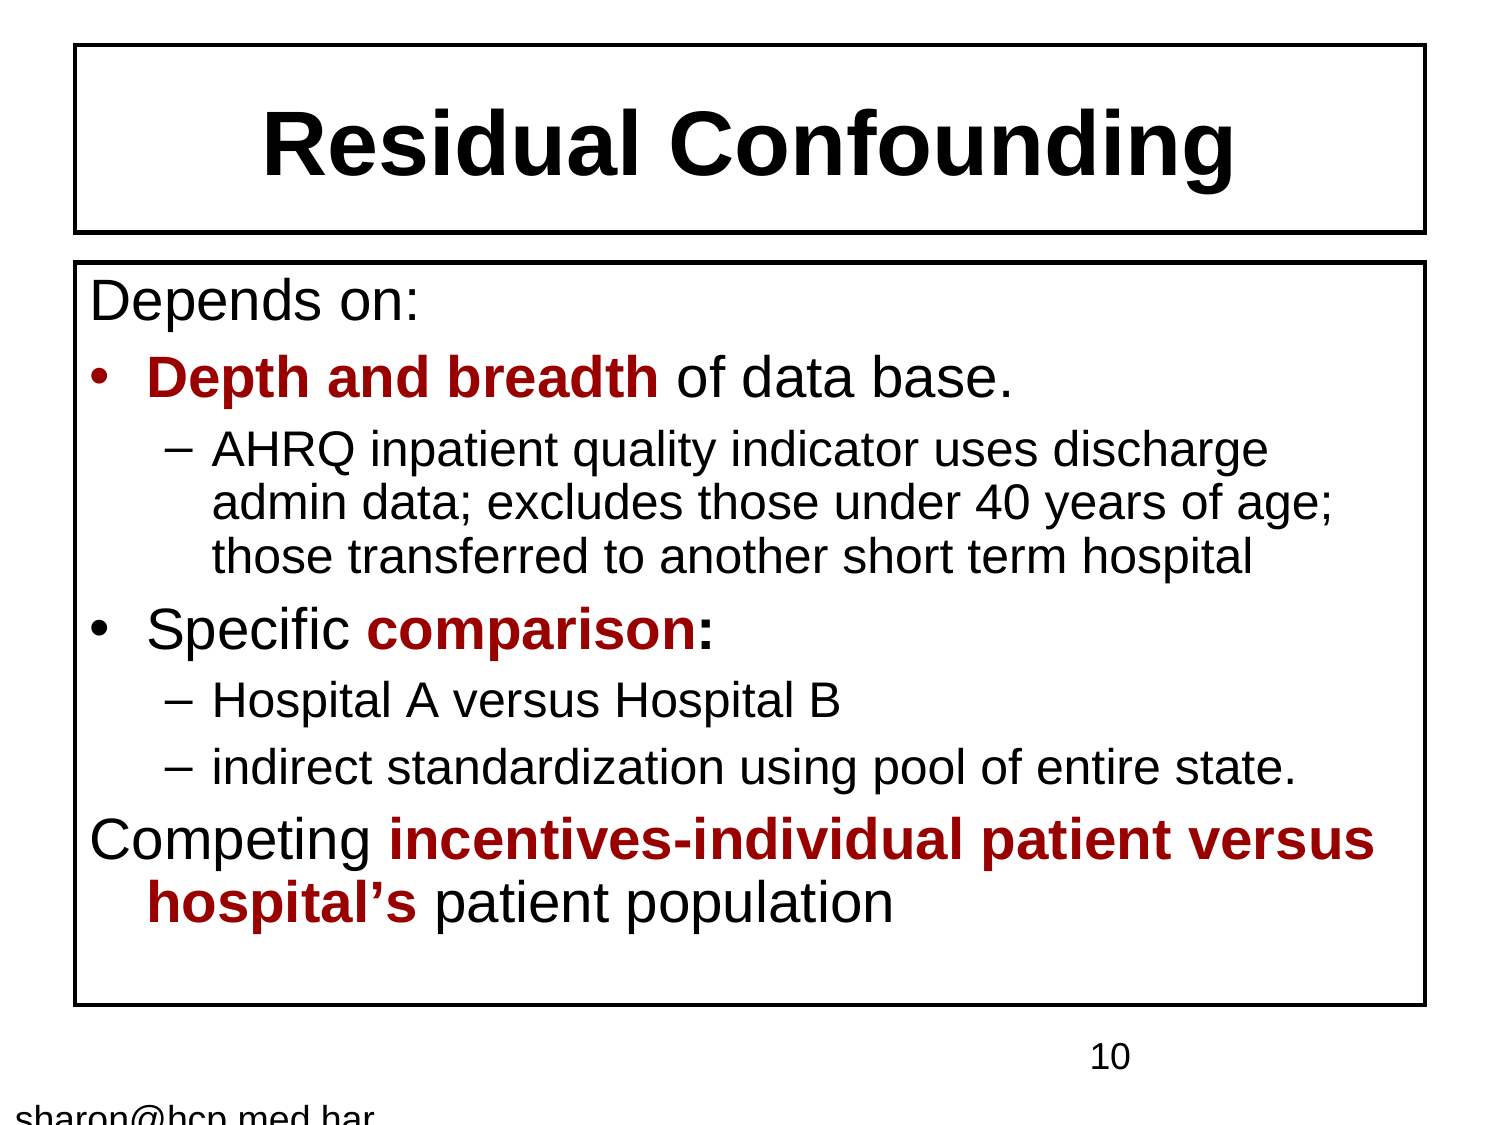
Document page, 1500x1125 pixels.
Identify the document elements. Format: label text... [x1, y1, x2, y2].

list Depends on: Depth and breadth of data base. AHRQ inpatient quality indicator uses discharge admin data; excludes those under 40 years of age; those transferred to another short term hospital Specific comparison: Hospital A versus Hospital B indirect standardization using pool of entire state. Competing incentives-individual patient versus hospital’s patient population [75, 262, 1426, 1005]
title Residual Confounding [75, 45, 1426, 233]
